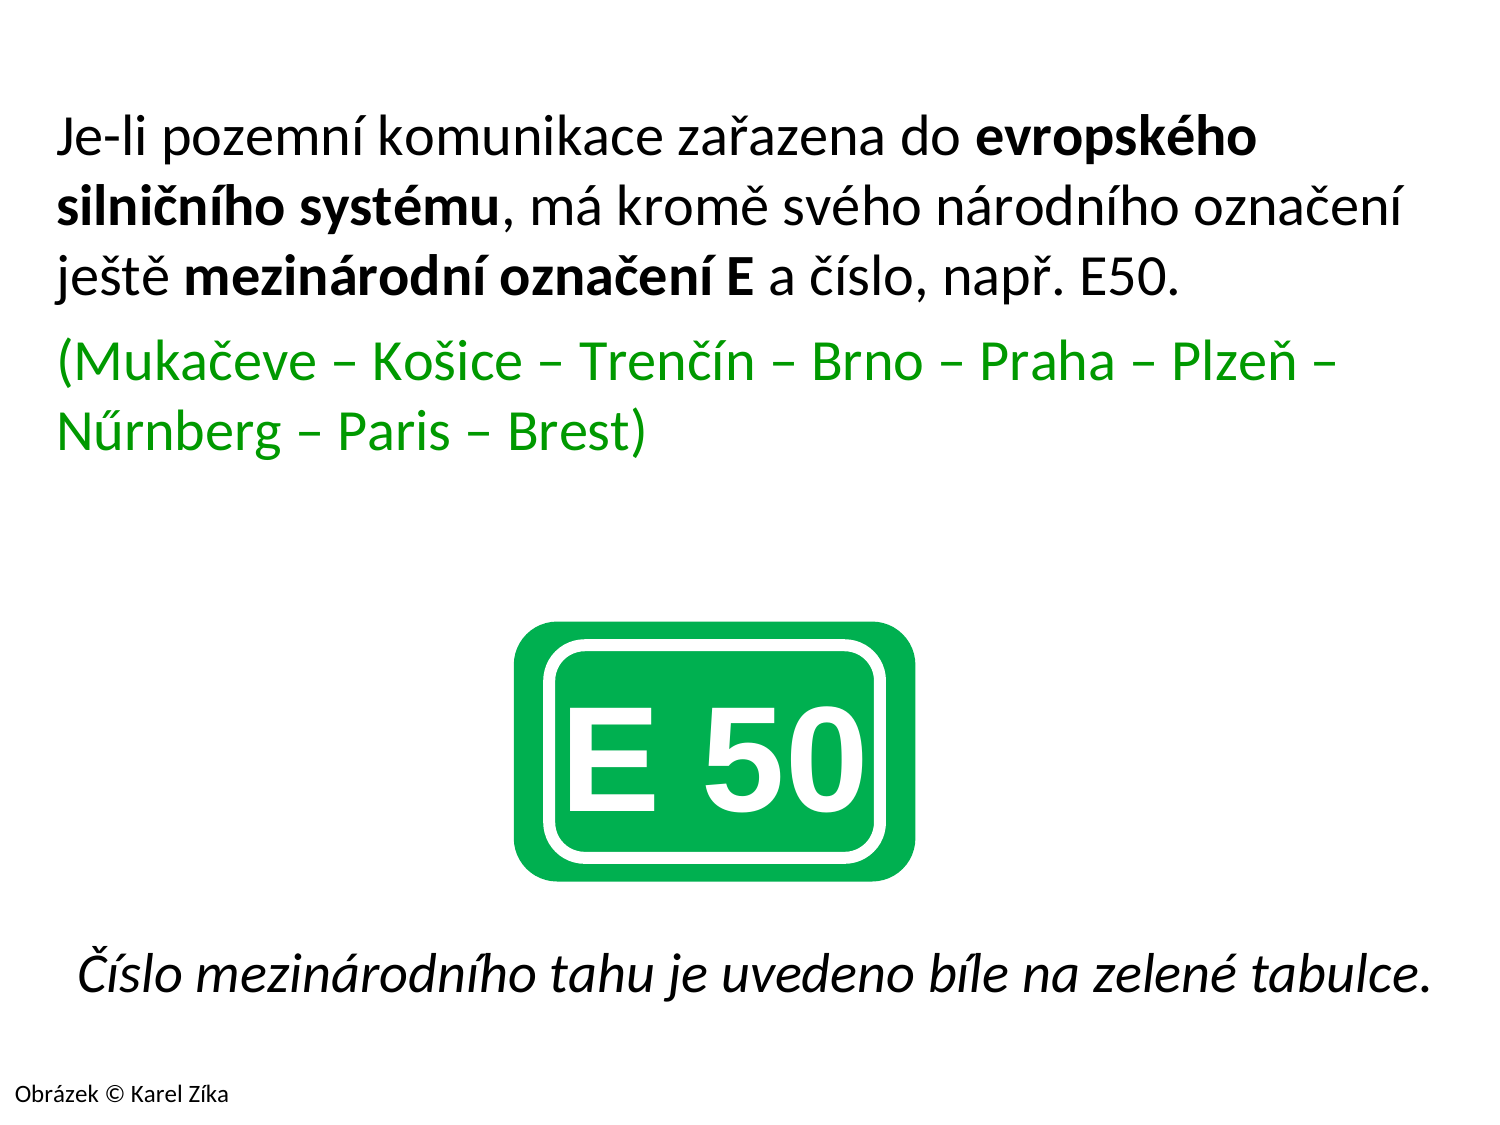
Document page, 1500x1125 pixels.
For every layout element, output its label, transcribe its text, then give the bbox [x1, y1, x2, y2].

list Je-li pozemní komunikace zařazena do evropského silničního systému, má kromě svého národního označení ještě mezinárodní označení E a číslo, např. E50. (Mukačeve – Košice – Trenčín – Brno – Praha – Plzeň – Nűrnberg – Paris – Brest) [41, 90, 1459, 1047]
text_box E 50 [513, 621, 916, 882]
text_box Obrázek © Karel Zíka [0, 1070, 245, 1116]
text_box Číslo mezinárodního tahu je uvedeno bíle na zelené tabulce. [62, 928, 1462, 1012]
